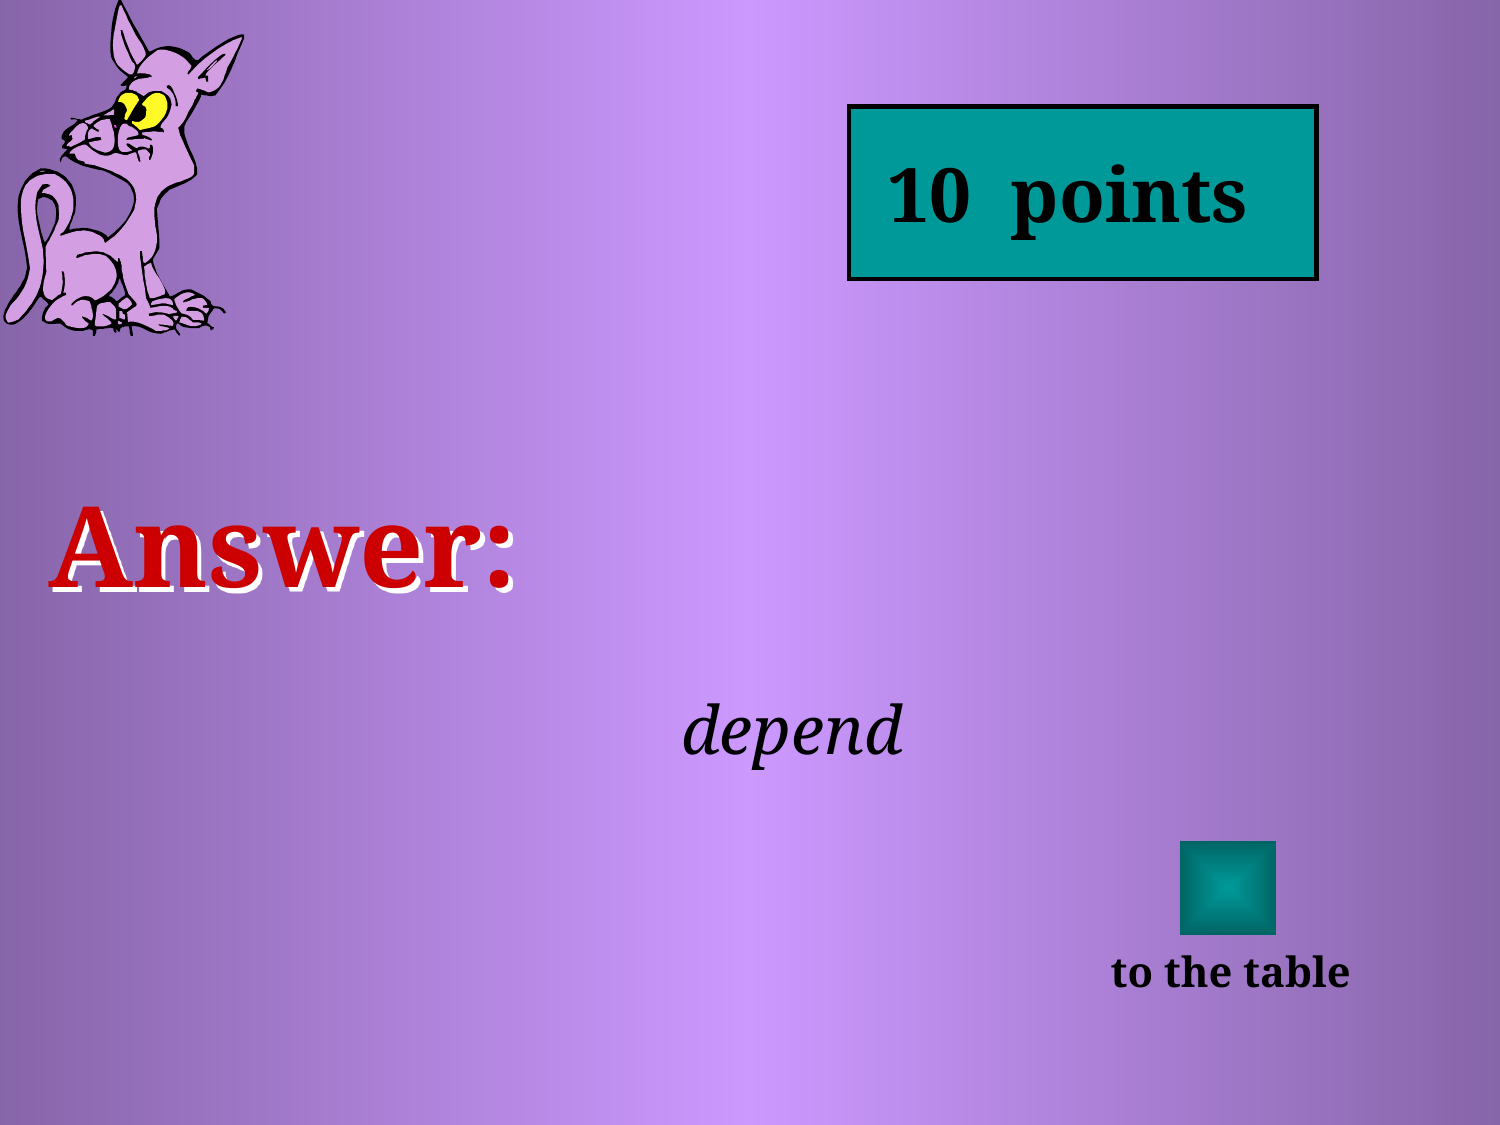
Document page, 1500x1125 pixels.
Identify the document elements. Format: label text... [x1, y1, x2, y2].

text_box to the table [1056, 938, 1405, 1004]
text_box [1180, 841, 1276, 935]
text_box [848, 106, 1317, 280]
text_box 10 points [873, 140, 1286, 245]
title Answer: [33, 448, 1384, 636]
text_box depend [516, 680, 985, 775]
